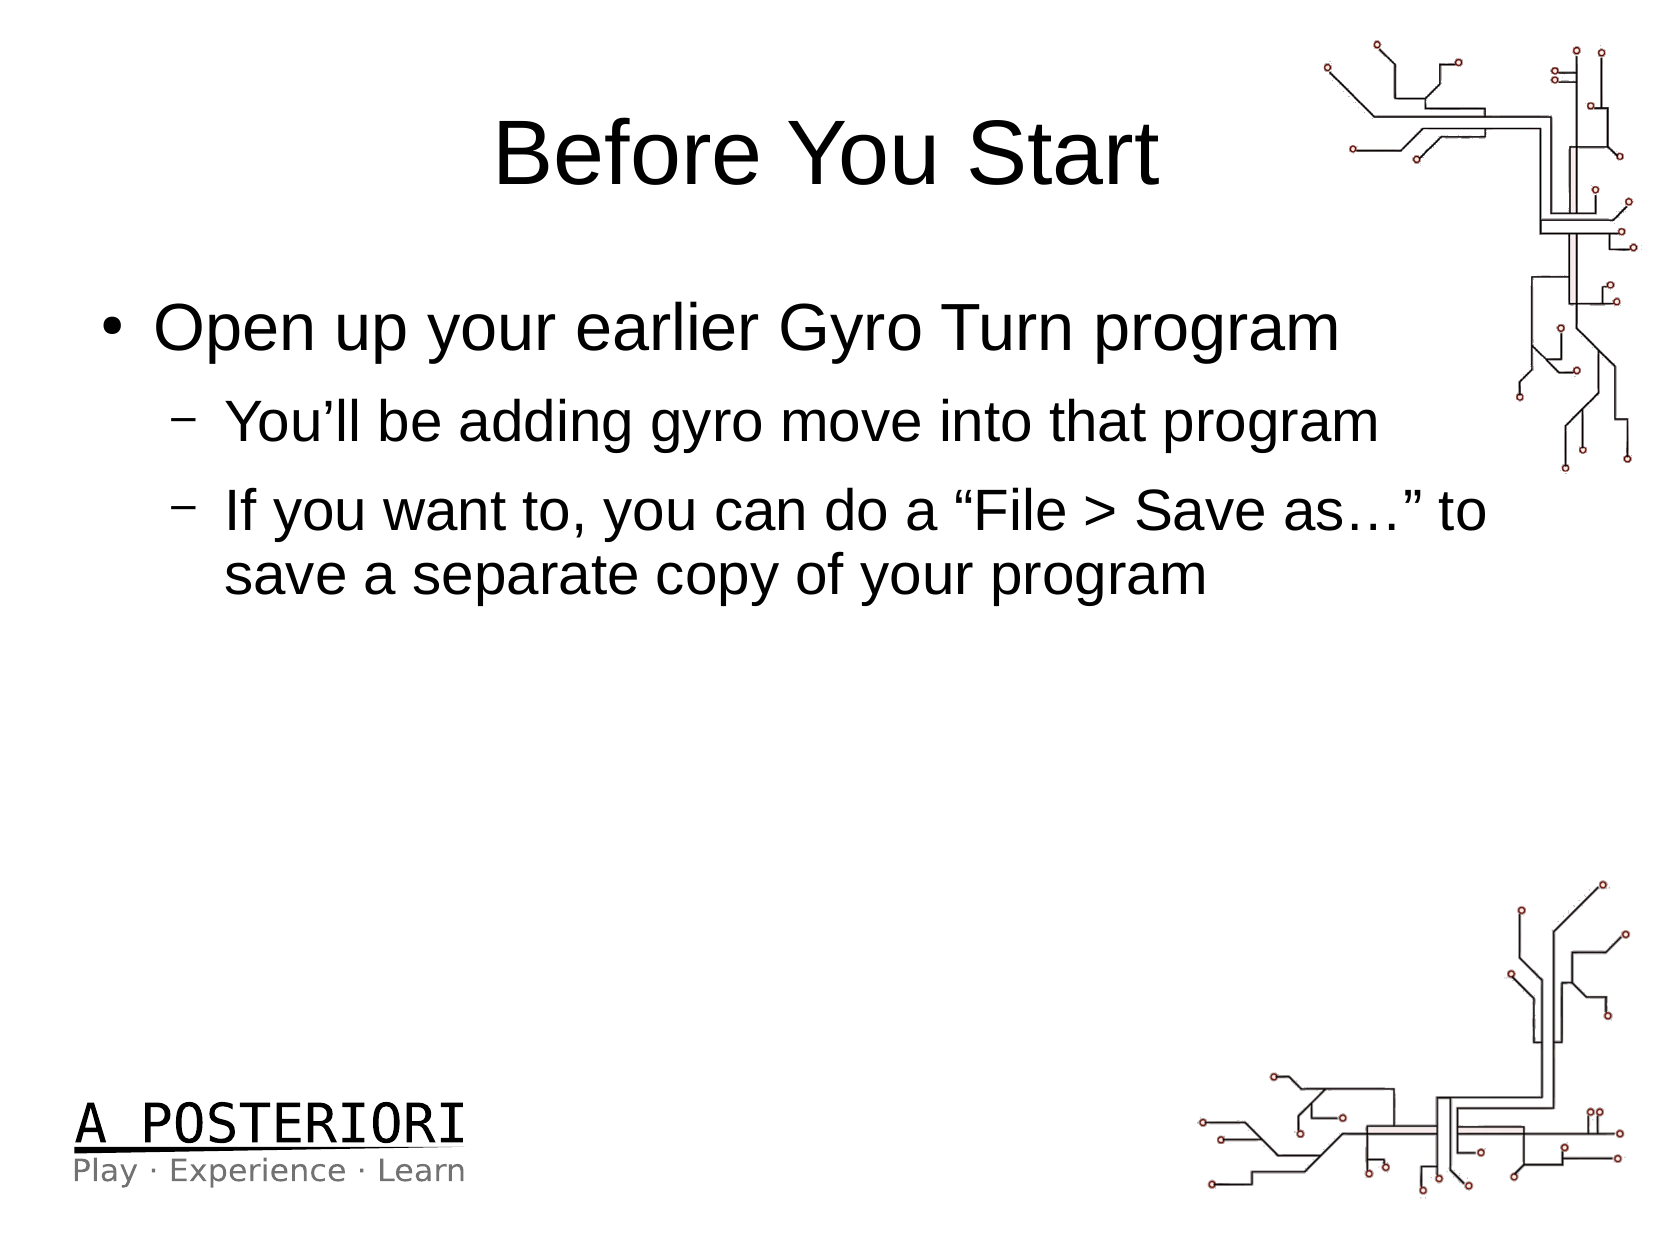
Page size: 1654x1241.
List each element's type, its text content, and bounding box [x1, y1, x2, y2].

picture [1305, 35, 1643, 495]
list Open up your earlier Gyro Turn program You’ll be adding gyro move into that program If you want to, you can do a “File > Save as…” to save a separate copy of your program [82, 290, 1571, 826]
title Before You Start [82, 49, 1571, 257]
picture [1177, 863, 1635, 1200]
